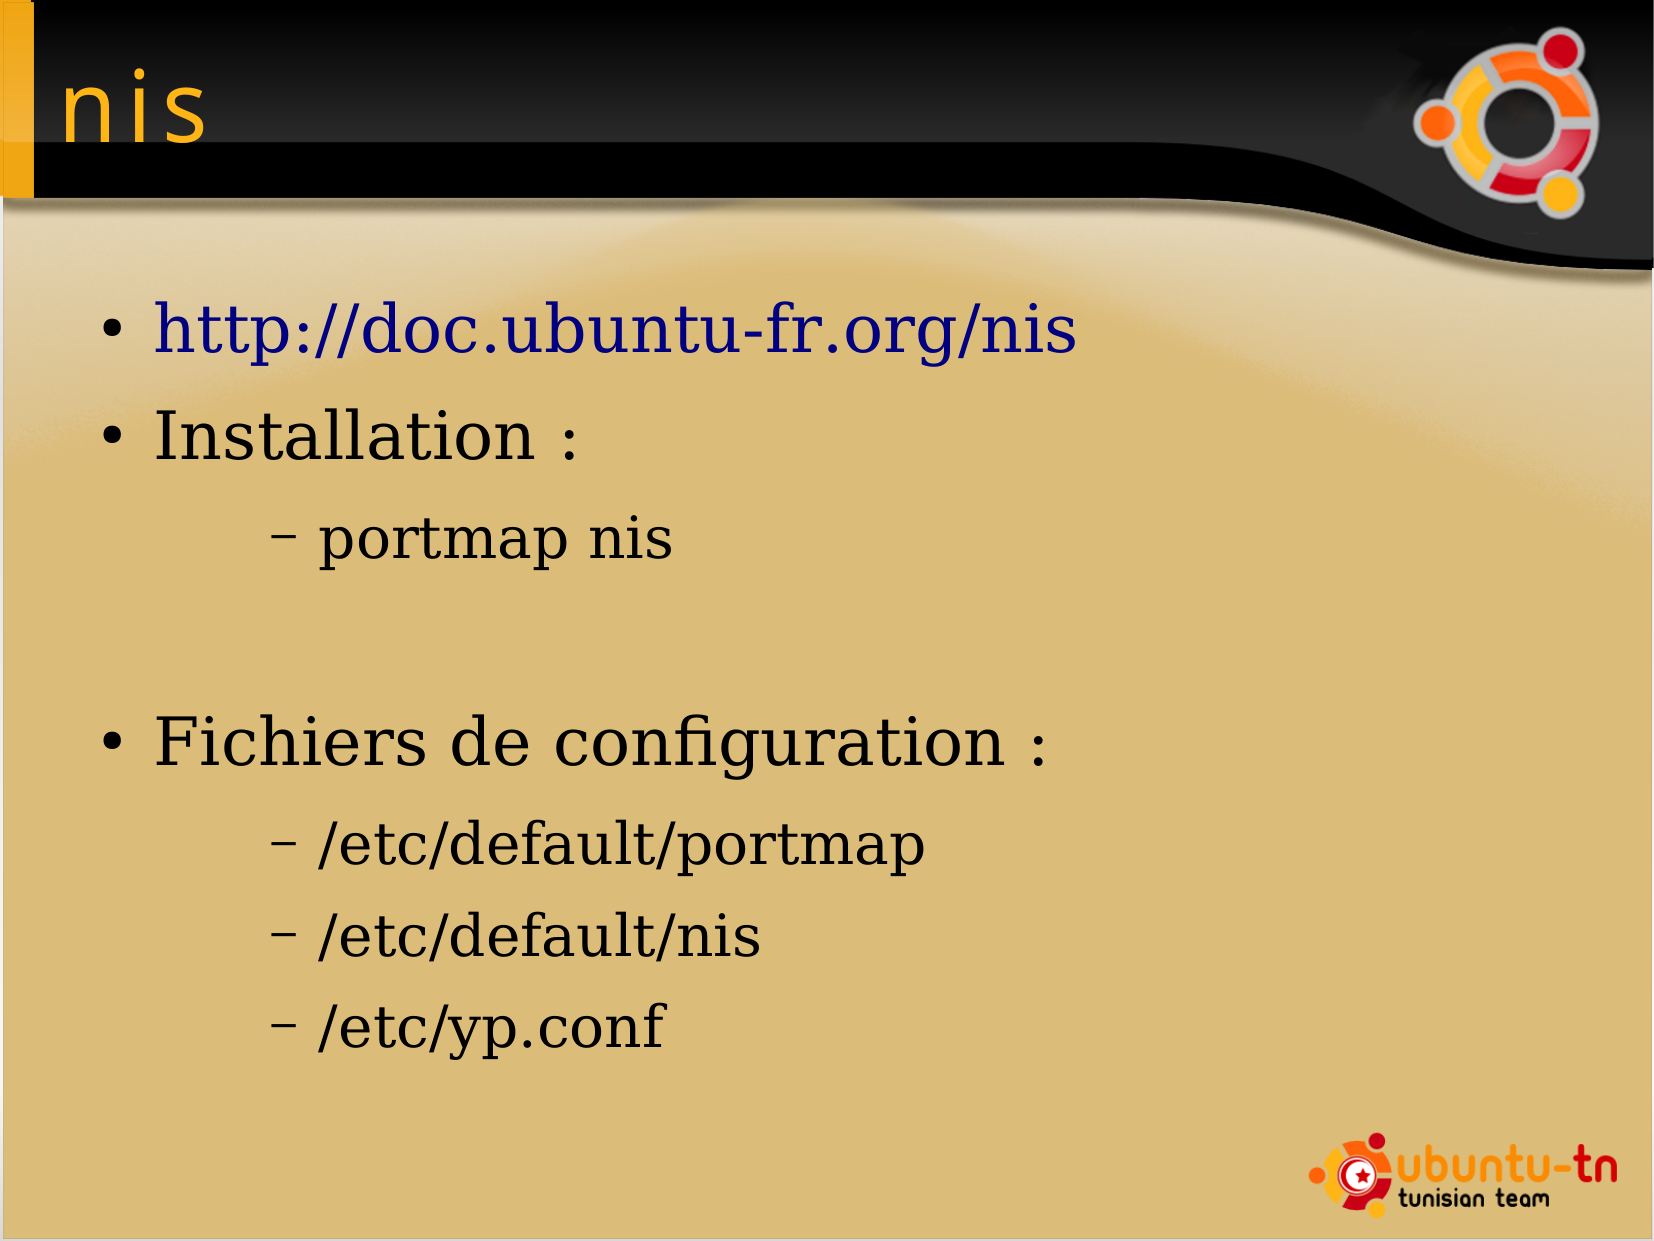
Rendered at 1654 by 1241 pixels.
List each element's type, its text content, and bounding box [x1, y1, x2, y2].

list http://doc.ubuntu-fr.org/nis Installation : portmap nis Fichiers de configuration : /etc/default/portmap /etc/default/nis /etc/yp.conf [82, 290, 1571, 1094]
title nis [59, 36, 1388, 171]
picture [0, 0, 1654, 1241]
